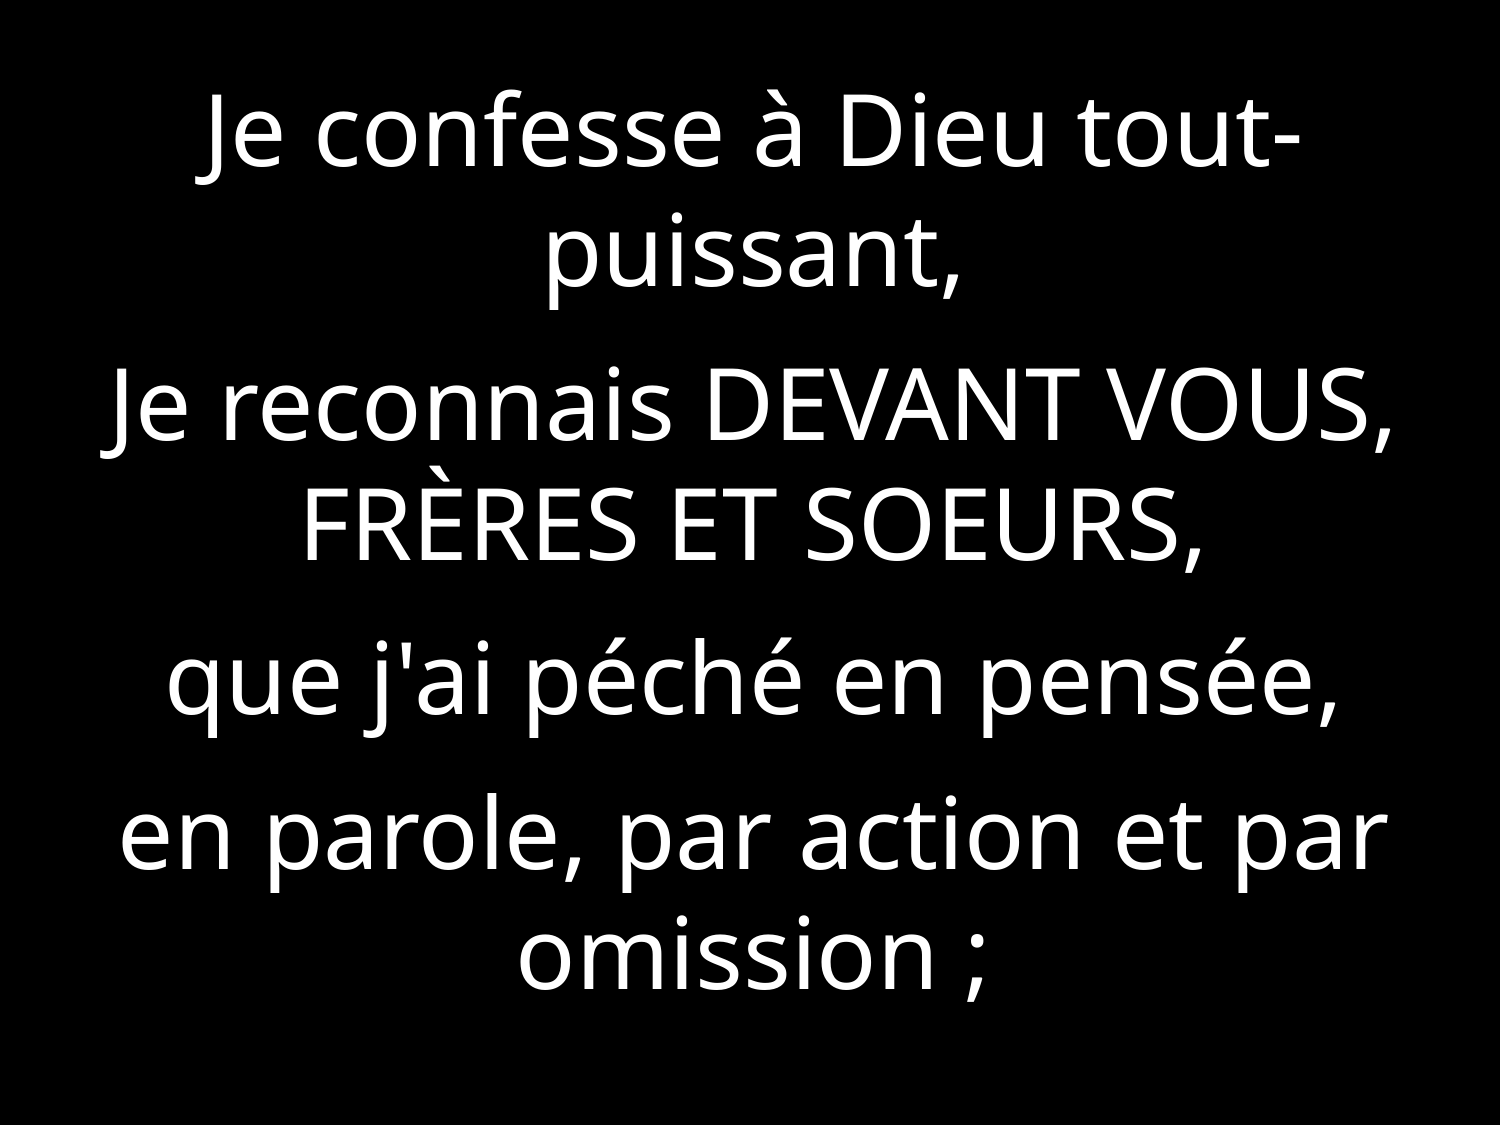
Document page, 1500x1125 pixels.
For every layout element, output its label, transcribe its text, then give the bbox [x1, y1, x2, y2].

text_box Je confesse à Dieu tout-puissant, Je reconnais DEVANT VOUS, FRÈRES ET SOEURS, que j'ai péché en pensée, en parole, par action et par omission ; [8, 58, 1500, 974]
